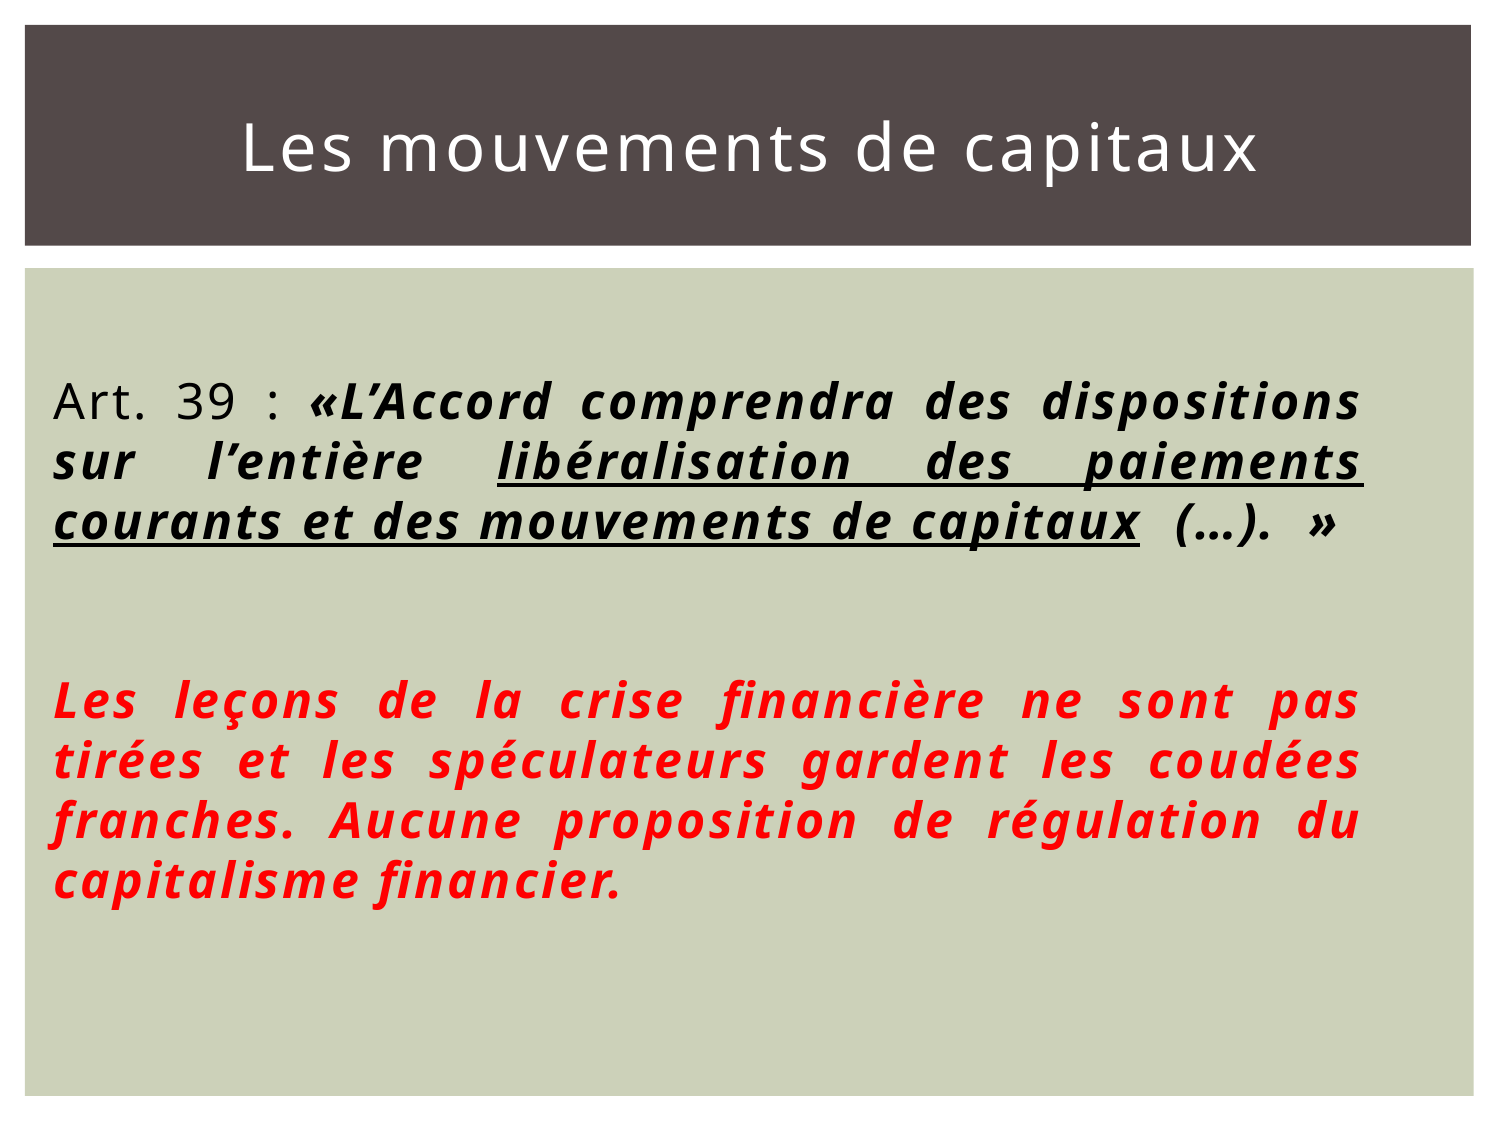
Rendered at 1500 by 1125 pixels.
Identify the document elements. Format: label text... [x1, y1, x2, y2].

list Art. 39 : «L’Accord comprendra des dispositions sur l’entière libéralisation des paiements courants et des mouvements de capitaux (…). » Les leçons de la crise financière ne sont pas tirées et les spéculateurs gardent les coudées franches. Aucune proposition de régulation du capitalisme financier. [30, 272, 1380, 1092]
title Les mouvements de capitaux [62, 58, 1438, 232]
